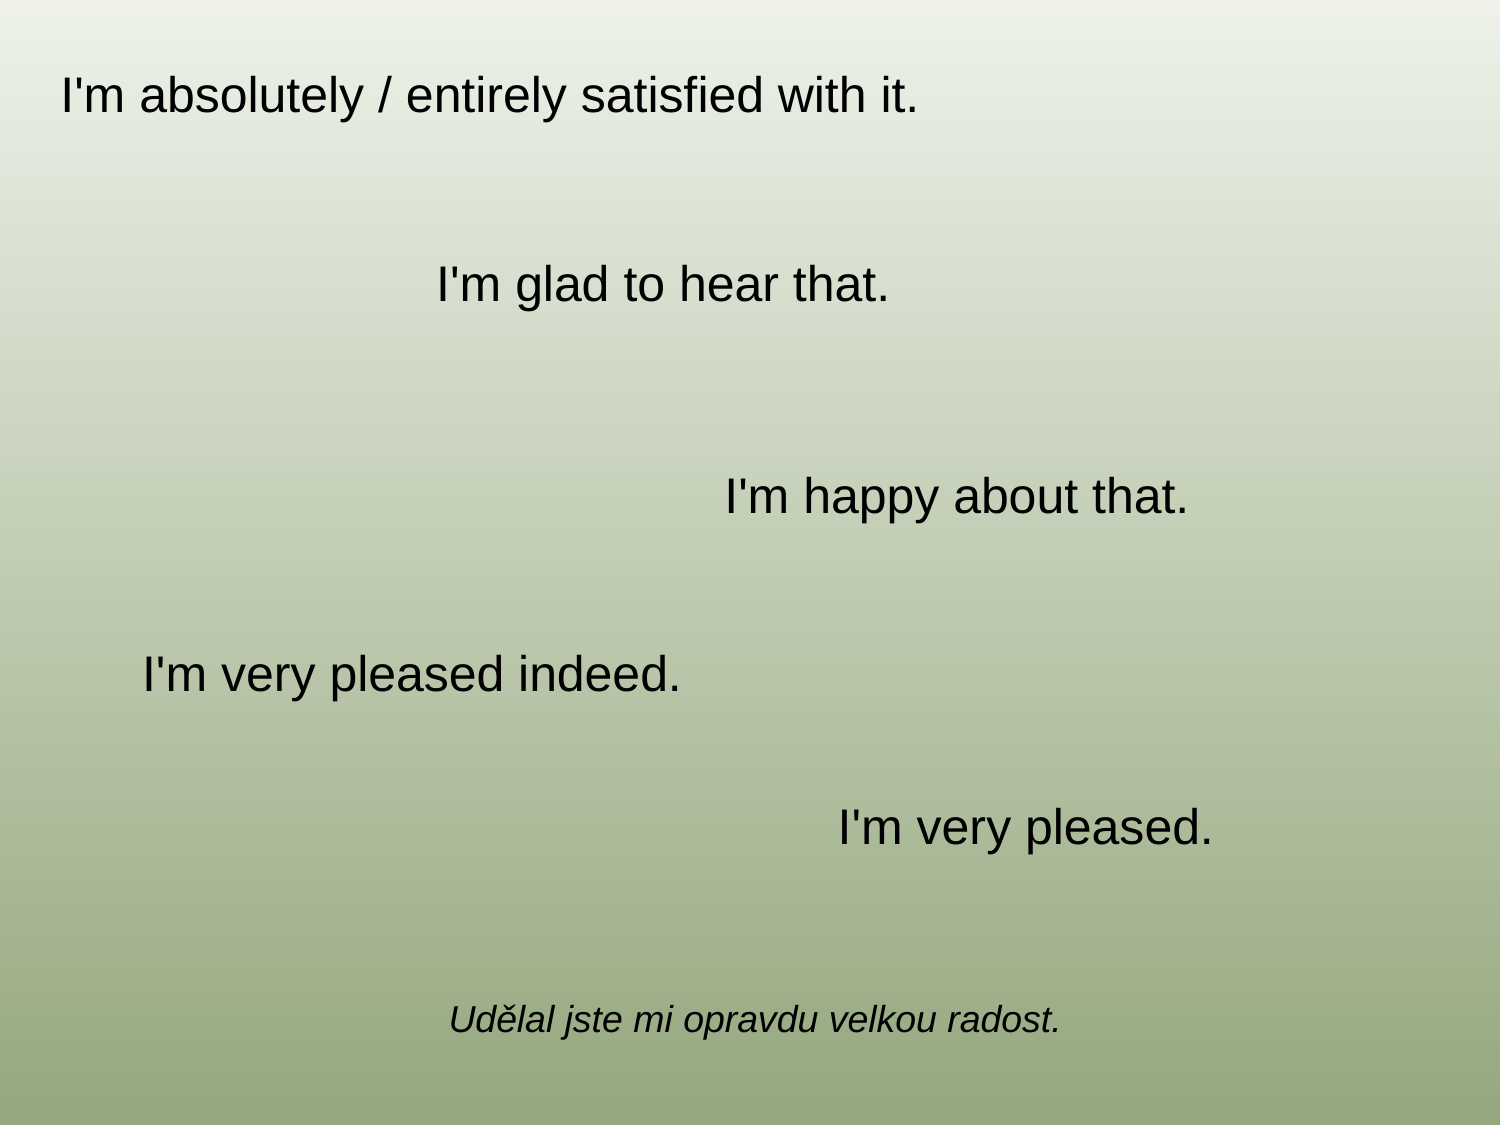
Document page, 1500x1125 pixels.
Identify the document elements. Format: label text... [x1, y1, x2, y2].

text_box I'm happy about that. [709, 456, 1206, 532]
text_box Udělal jste mi opravdu velkou radost. [433, 987, 1077, 1049]
text_box I'm glad to hear that. [421, 243, 906, 319]
text_box I'm very pleased. [822, 786, 1230, 863]
text_box I'm very pleased indeed. [127, 633, 698, 709]
text_box I'm absolutely / entirely satisfied with it. [45, 54, 936, 131]
